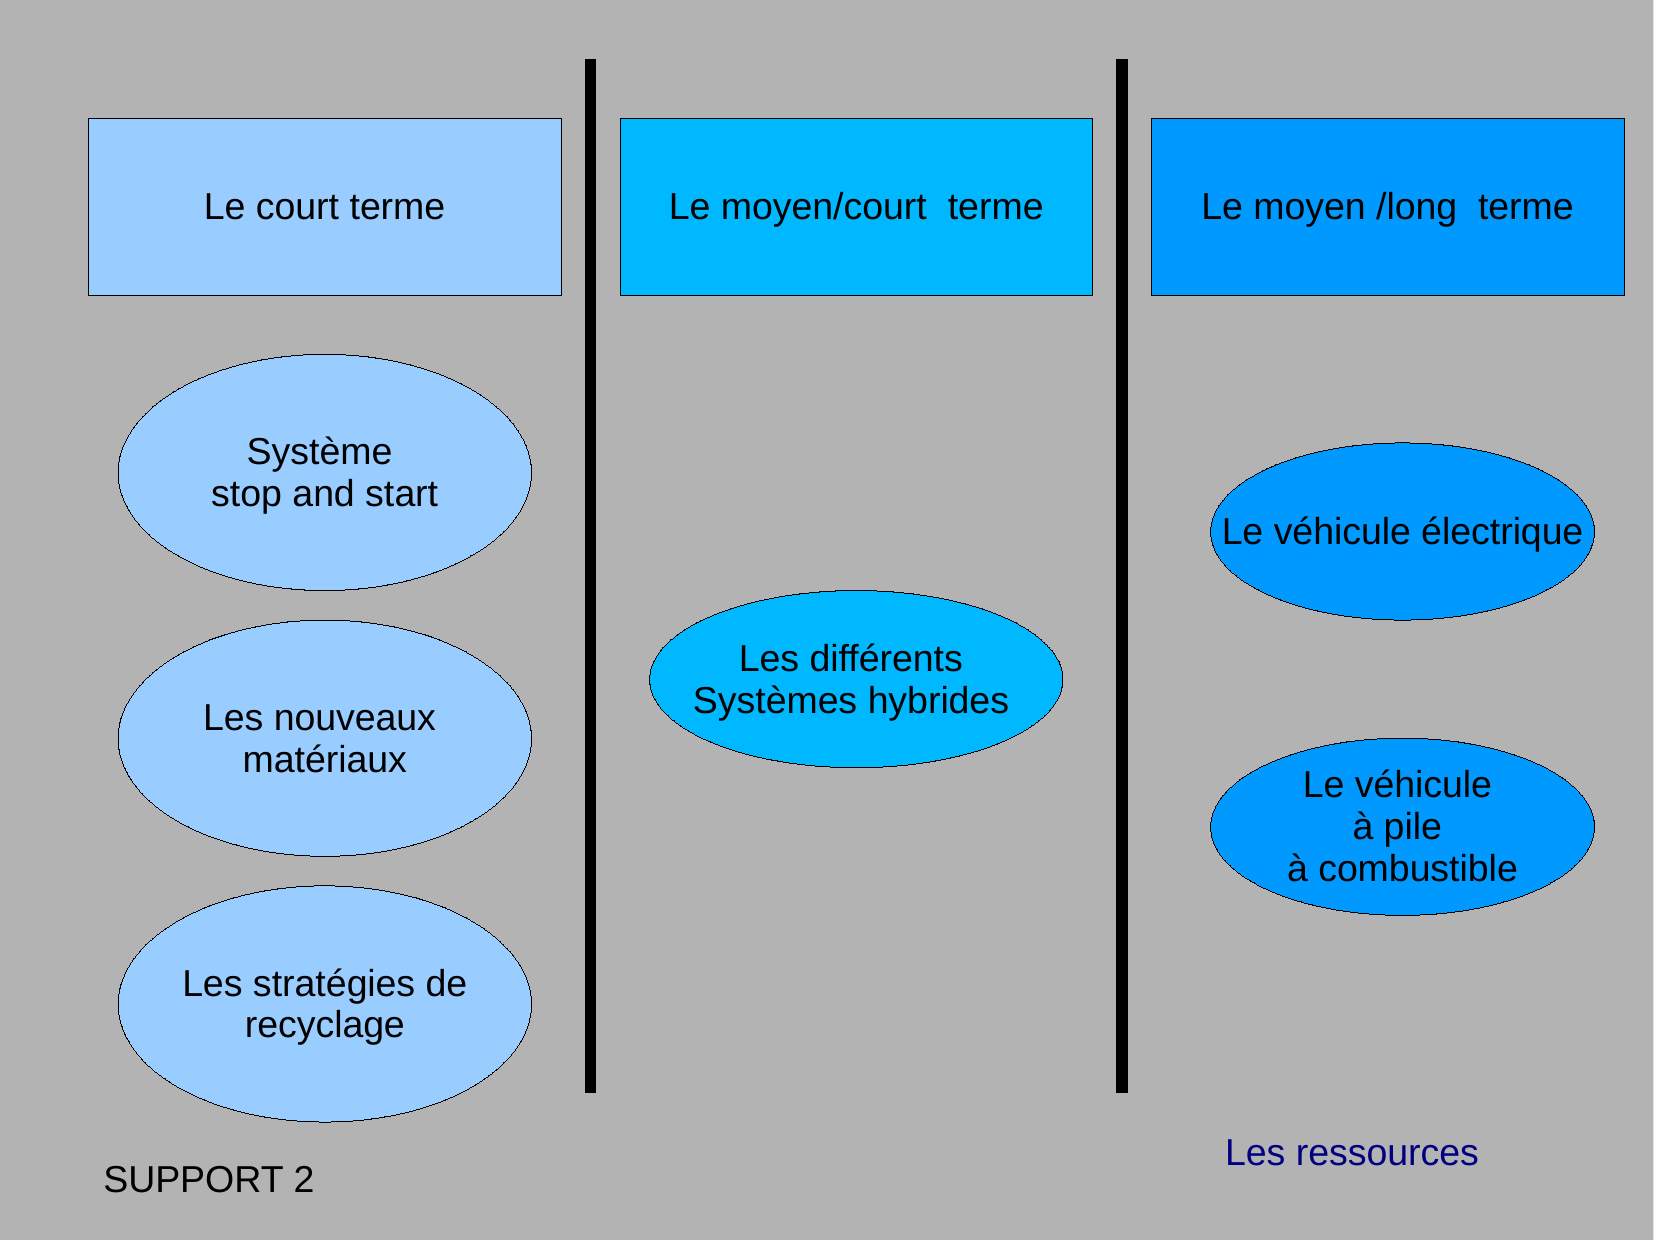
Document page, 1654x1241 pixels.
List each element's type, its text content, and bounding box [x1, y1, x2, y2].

text_box Le moyen/court terme [620, 118, 1093, 296]
text_box Le court terme [88, 118, 562, 296]
text_box Système stop and start [118, 354, 532, 591]
text_box Le véhicule à pile à combustible [1210, 738, 1595, 916]
text_box Les stratégies de recyclage [118, 885, 532, 1123]
text_box SUPPORT 2 [88, 1151, 330, 1209]
text_box Les nouveaux matériaux [118, 620, 532, 857]
text_box Les ressources [1210, 1124, 1494, 1182]
text_box Le moyen /long terme [1151, 118, 1625, 296]
text_box Les différents Systèmes hybrides [649, 590, 1063, 768]
text_box Le véhicule électrique [1210, 442, 1595, 621]
